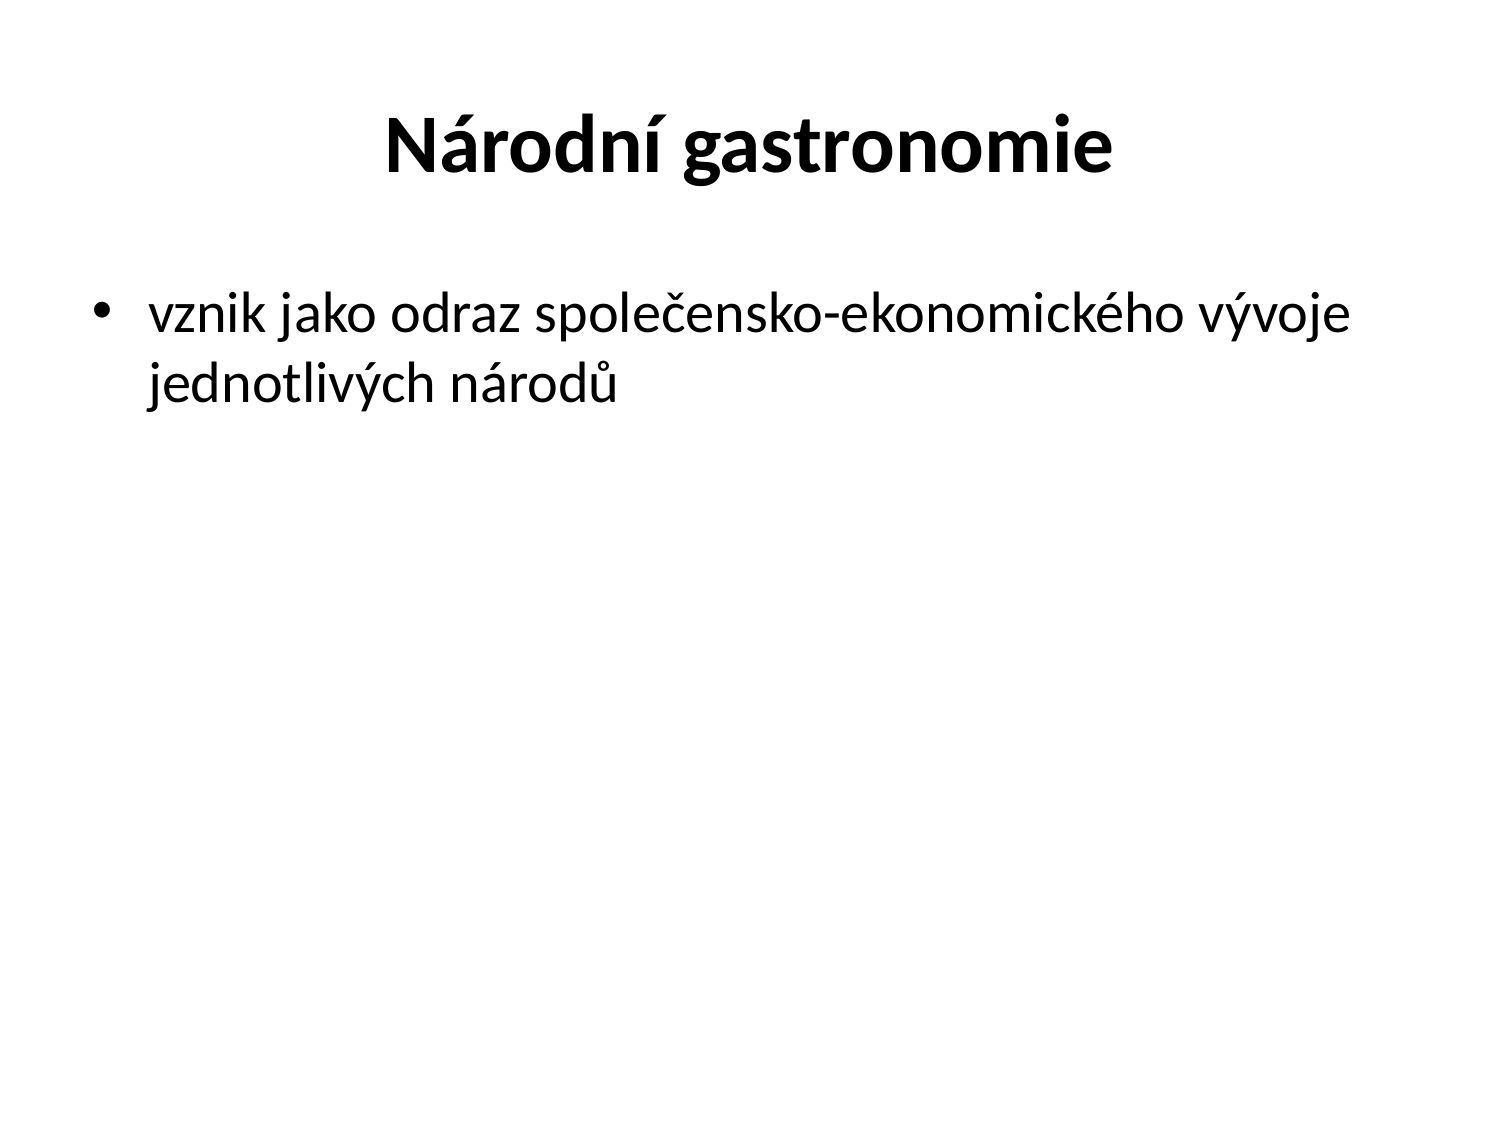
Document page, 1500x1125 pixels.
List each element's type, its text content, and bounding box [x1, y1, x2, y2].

title Národní gastronomie [75, 45, 1426, 233]
list vznik jako odraz společensko-ekonomického vývoje jednotlivých národů [76, 267, 1427, 1010]
